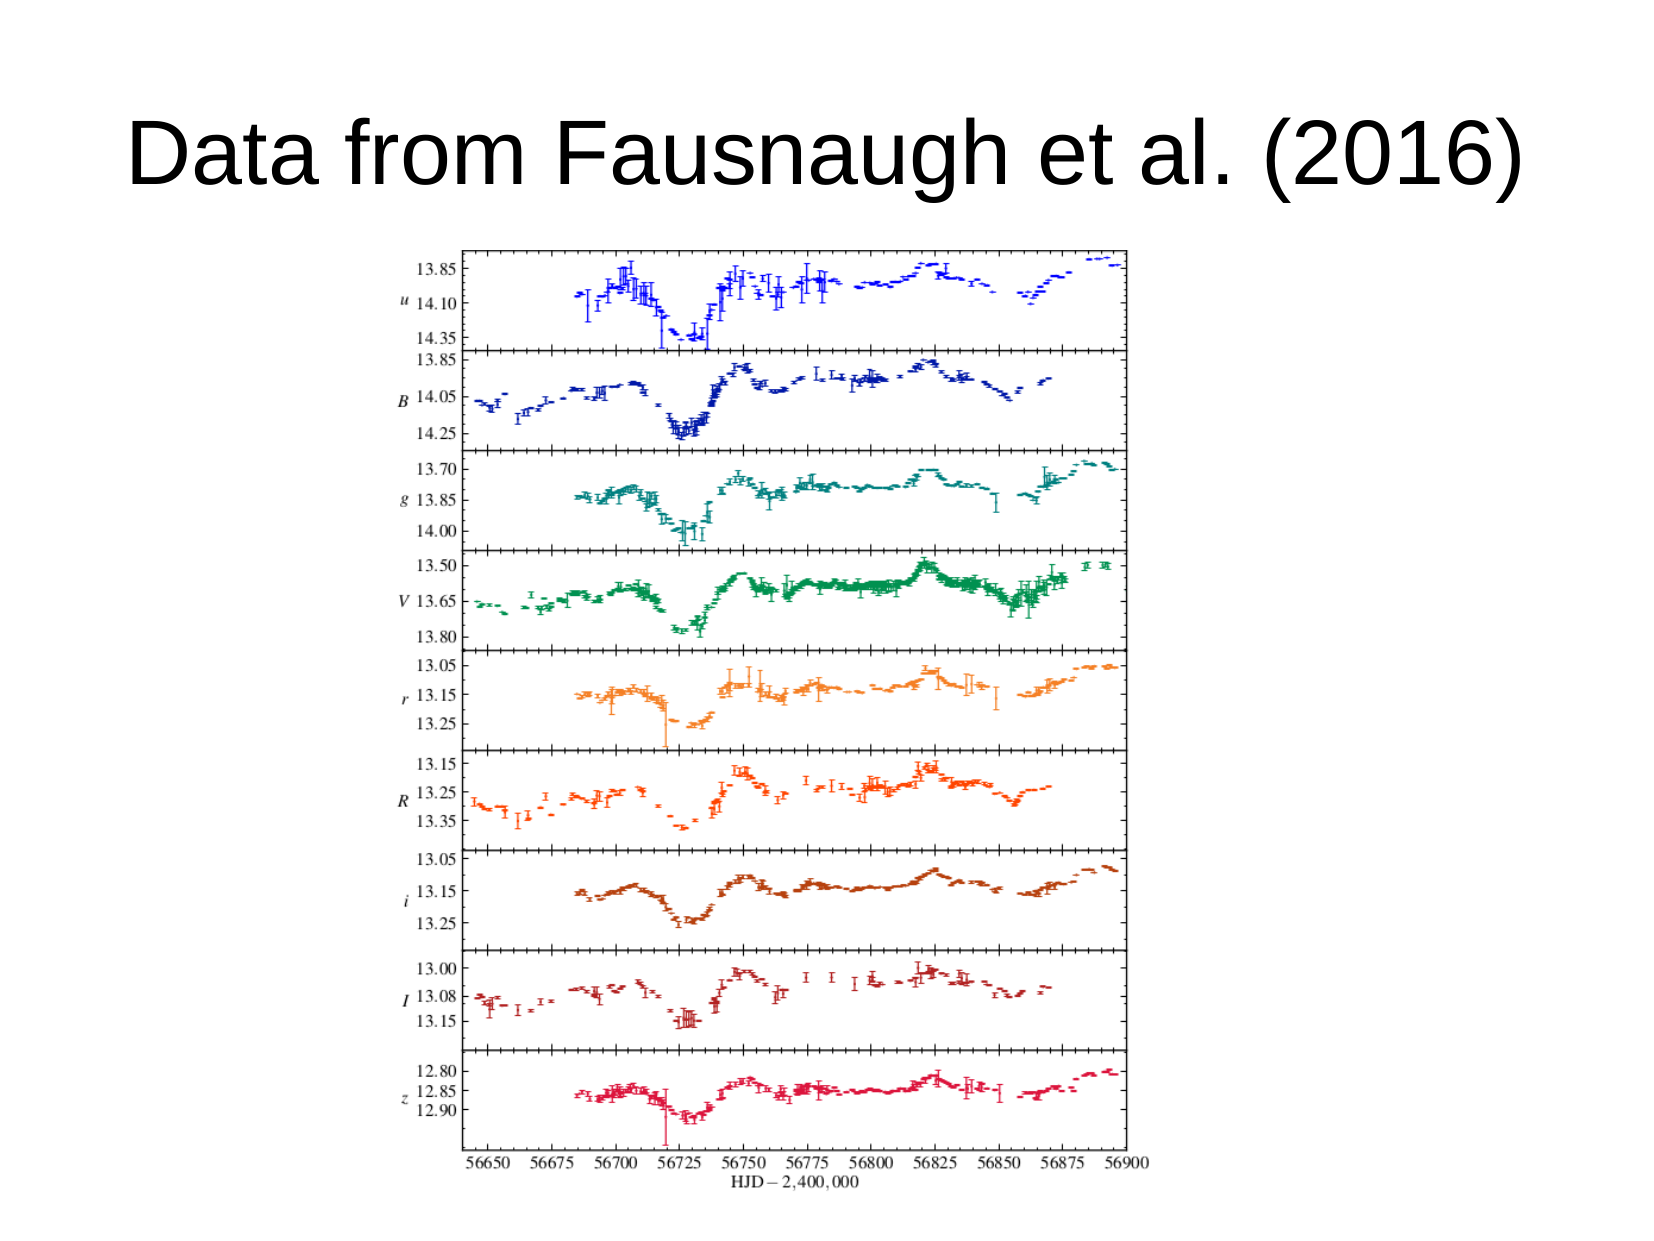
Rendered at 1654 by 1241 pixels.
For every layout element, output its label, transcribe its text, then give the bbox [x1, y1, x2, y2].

title Data from Fausnaugh et al. (2016) [82, 49, 1571, 257]
picture [355, 250, 1213, 1241]
